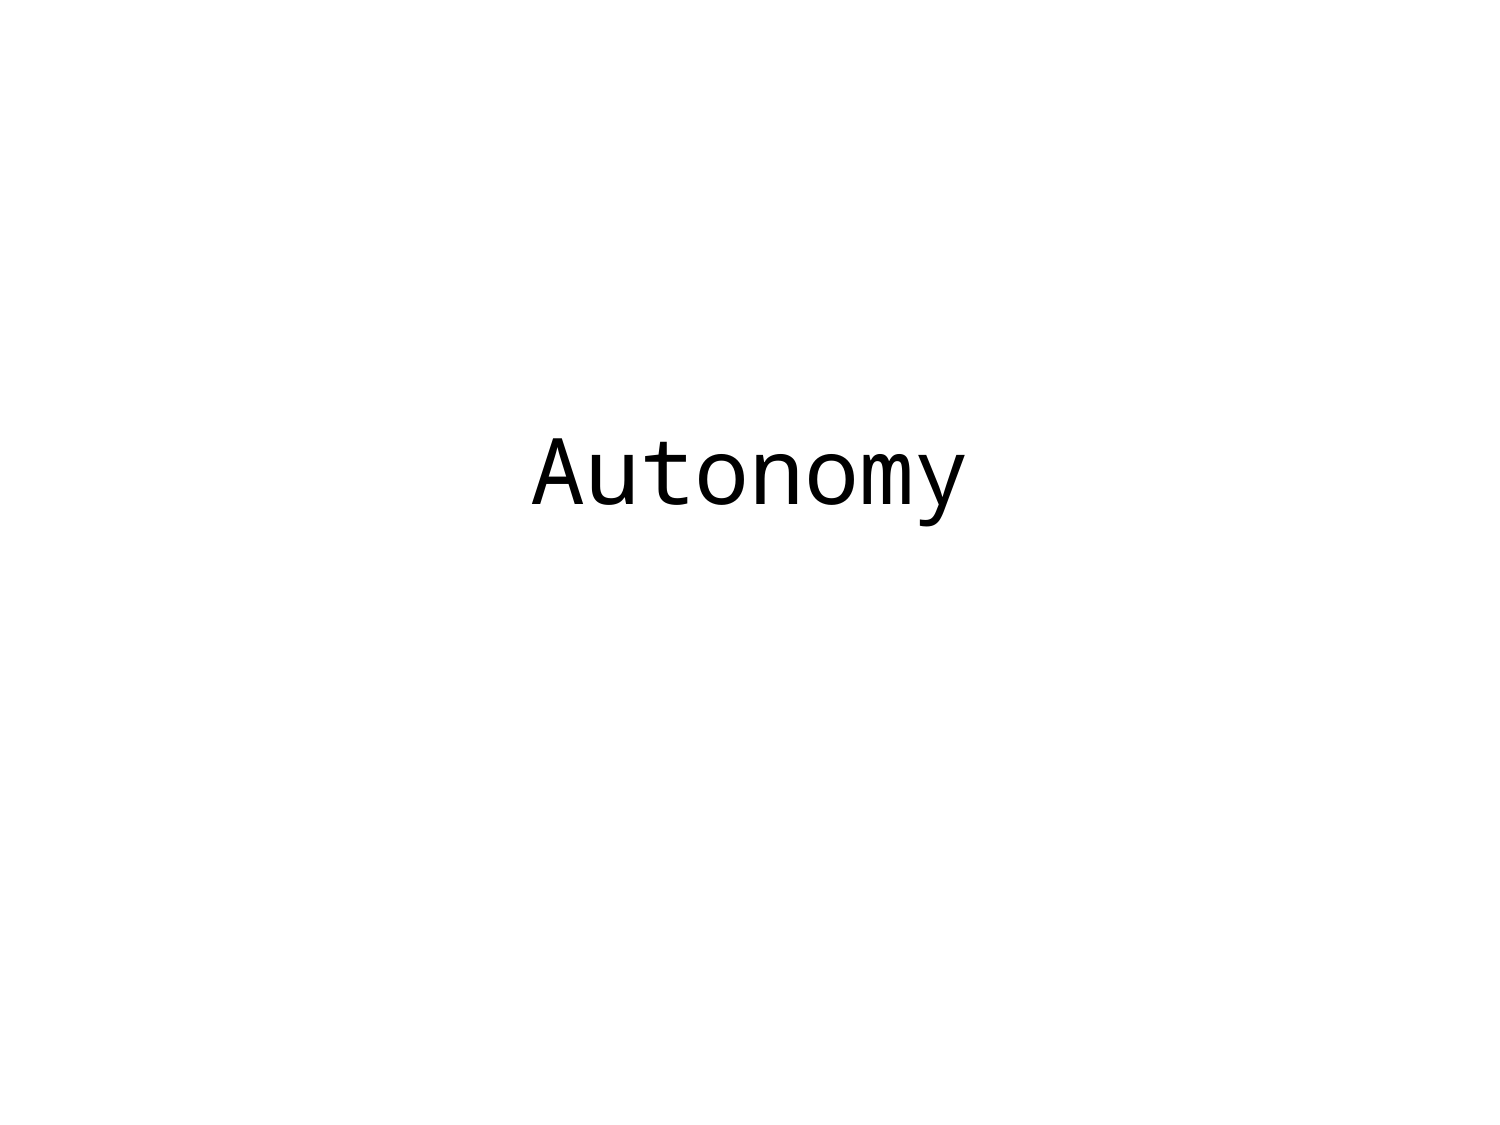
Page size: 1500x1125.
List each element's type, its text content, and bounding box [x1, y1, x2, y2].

title Autonomy [112, 374, 1388, 563]
